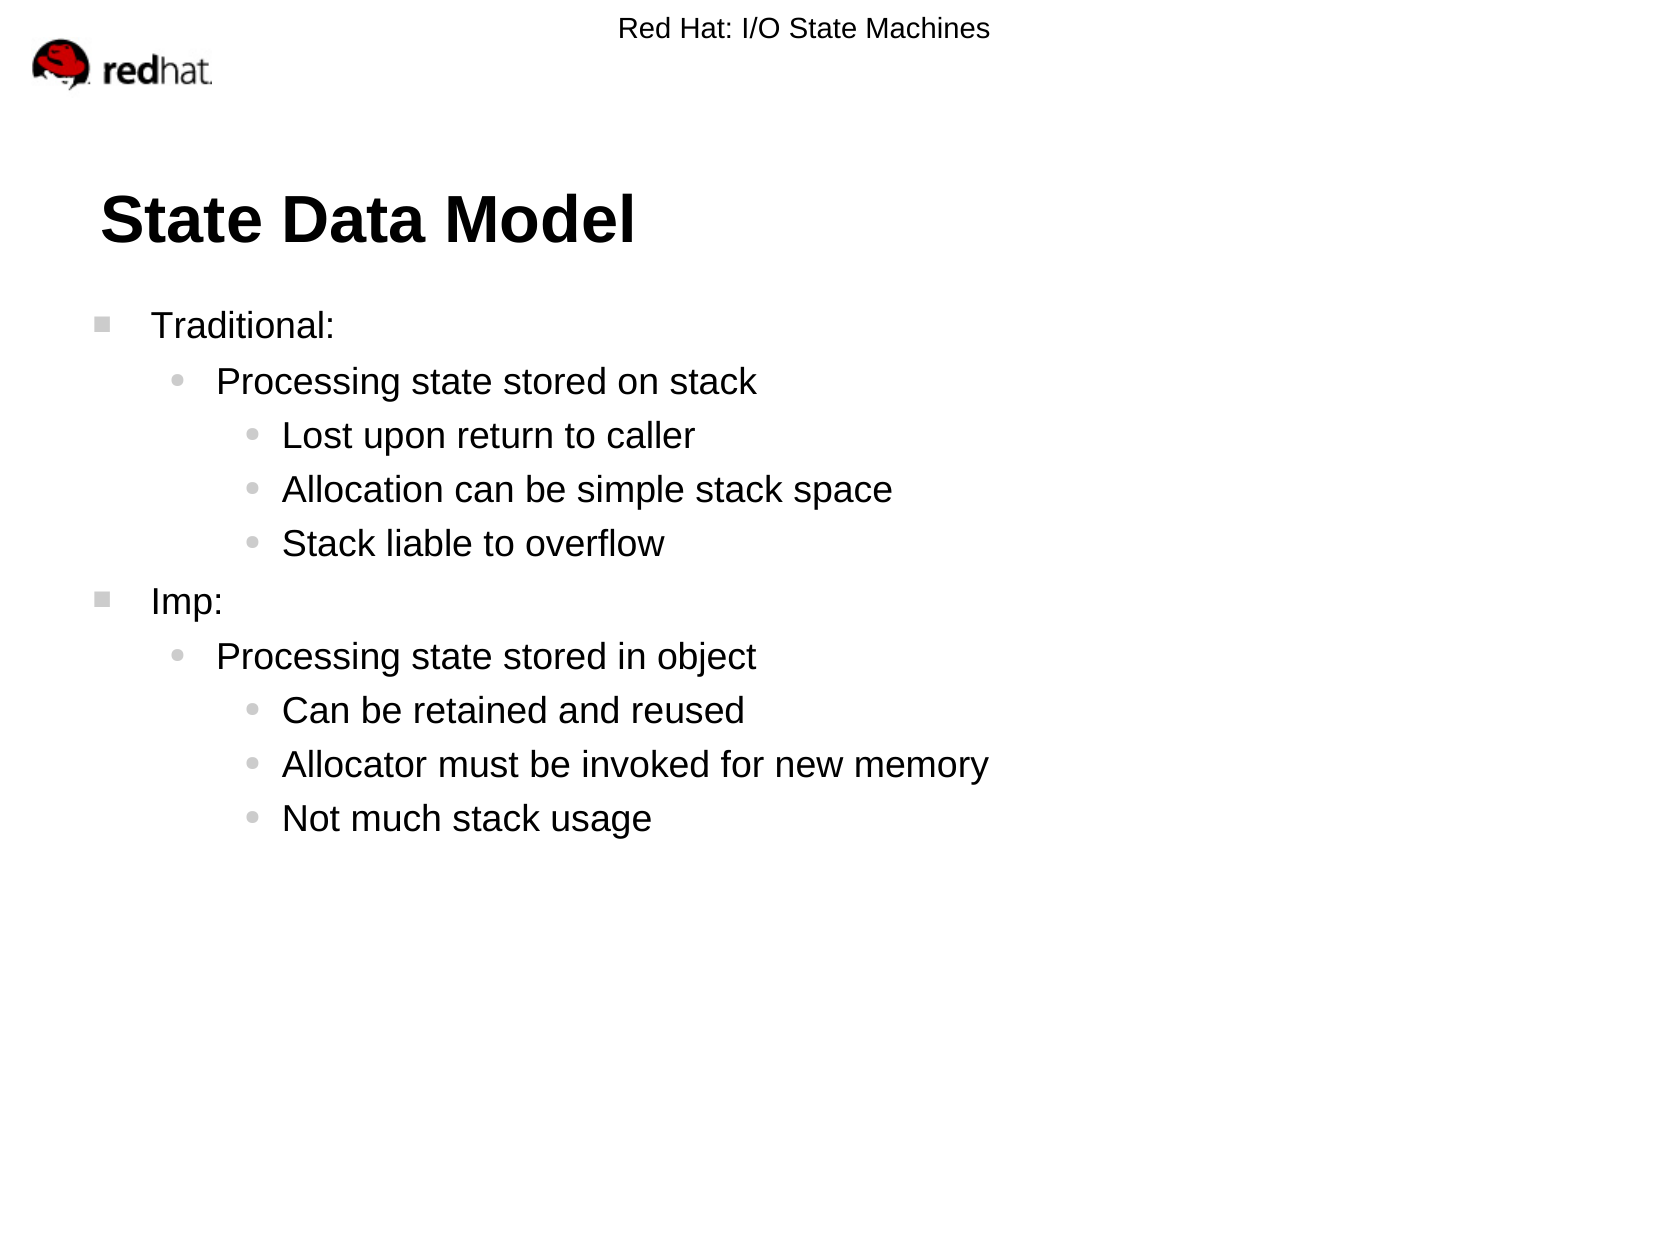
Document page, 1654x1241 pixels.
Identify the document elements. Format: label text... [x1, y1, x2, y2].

title State Data Model [100, 164, 1506, 275]
picture [31, 37, 212, 98]
list Traditional: Processing state stored on stack Lost upon return to caller Allocation can be simple stack space Stack liable to overflow Imp: Processing state stored in object Can be retained and reused Allocator must be invoked for new memory Not much stack usage [94, 304, 1500, 1174]
